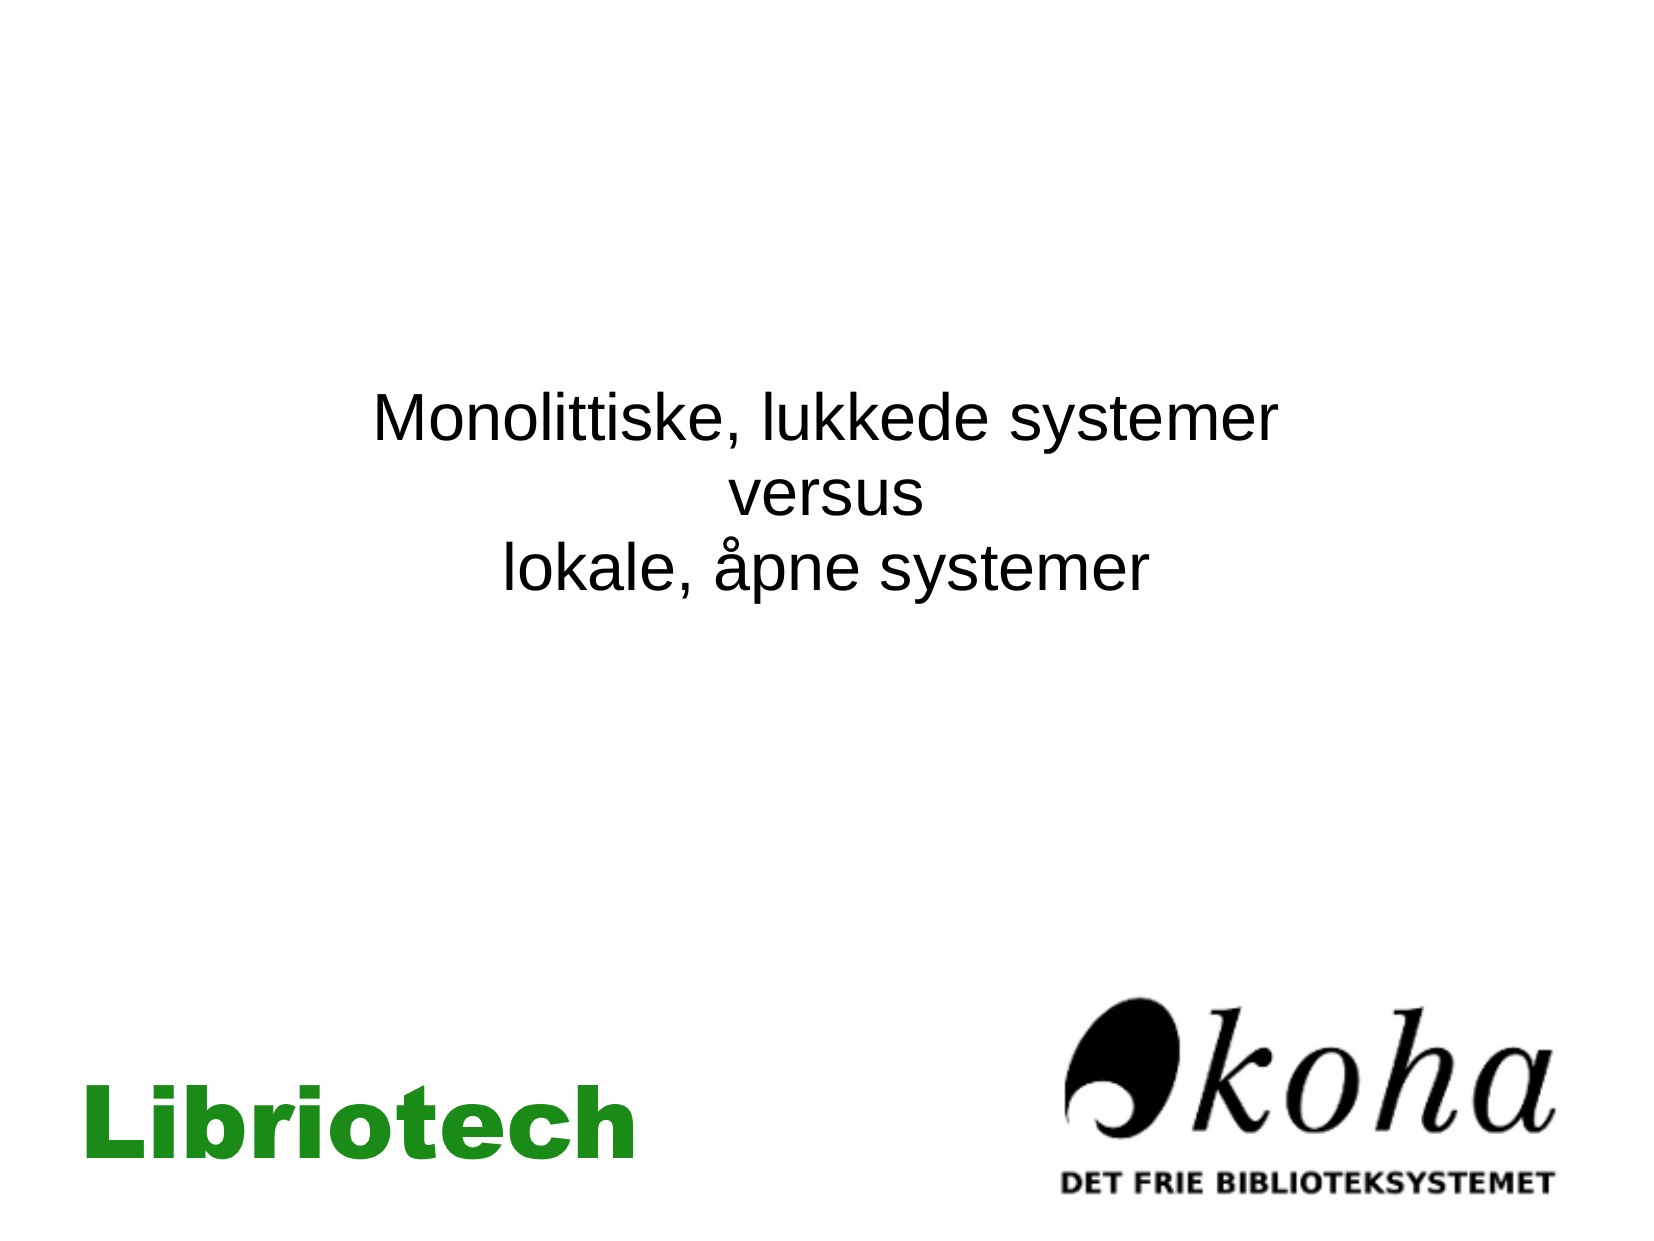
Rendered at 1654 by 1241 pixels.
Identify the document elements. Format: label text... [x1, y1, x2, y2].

picture [1051, 1010, 1568, 1205]
picture [82, 1062, 639, 1189]
subtitle Monolittiske, lukkede systemer versus lokale, åpne systemer [82, 49, 1571, 1010]
